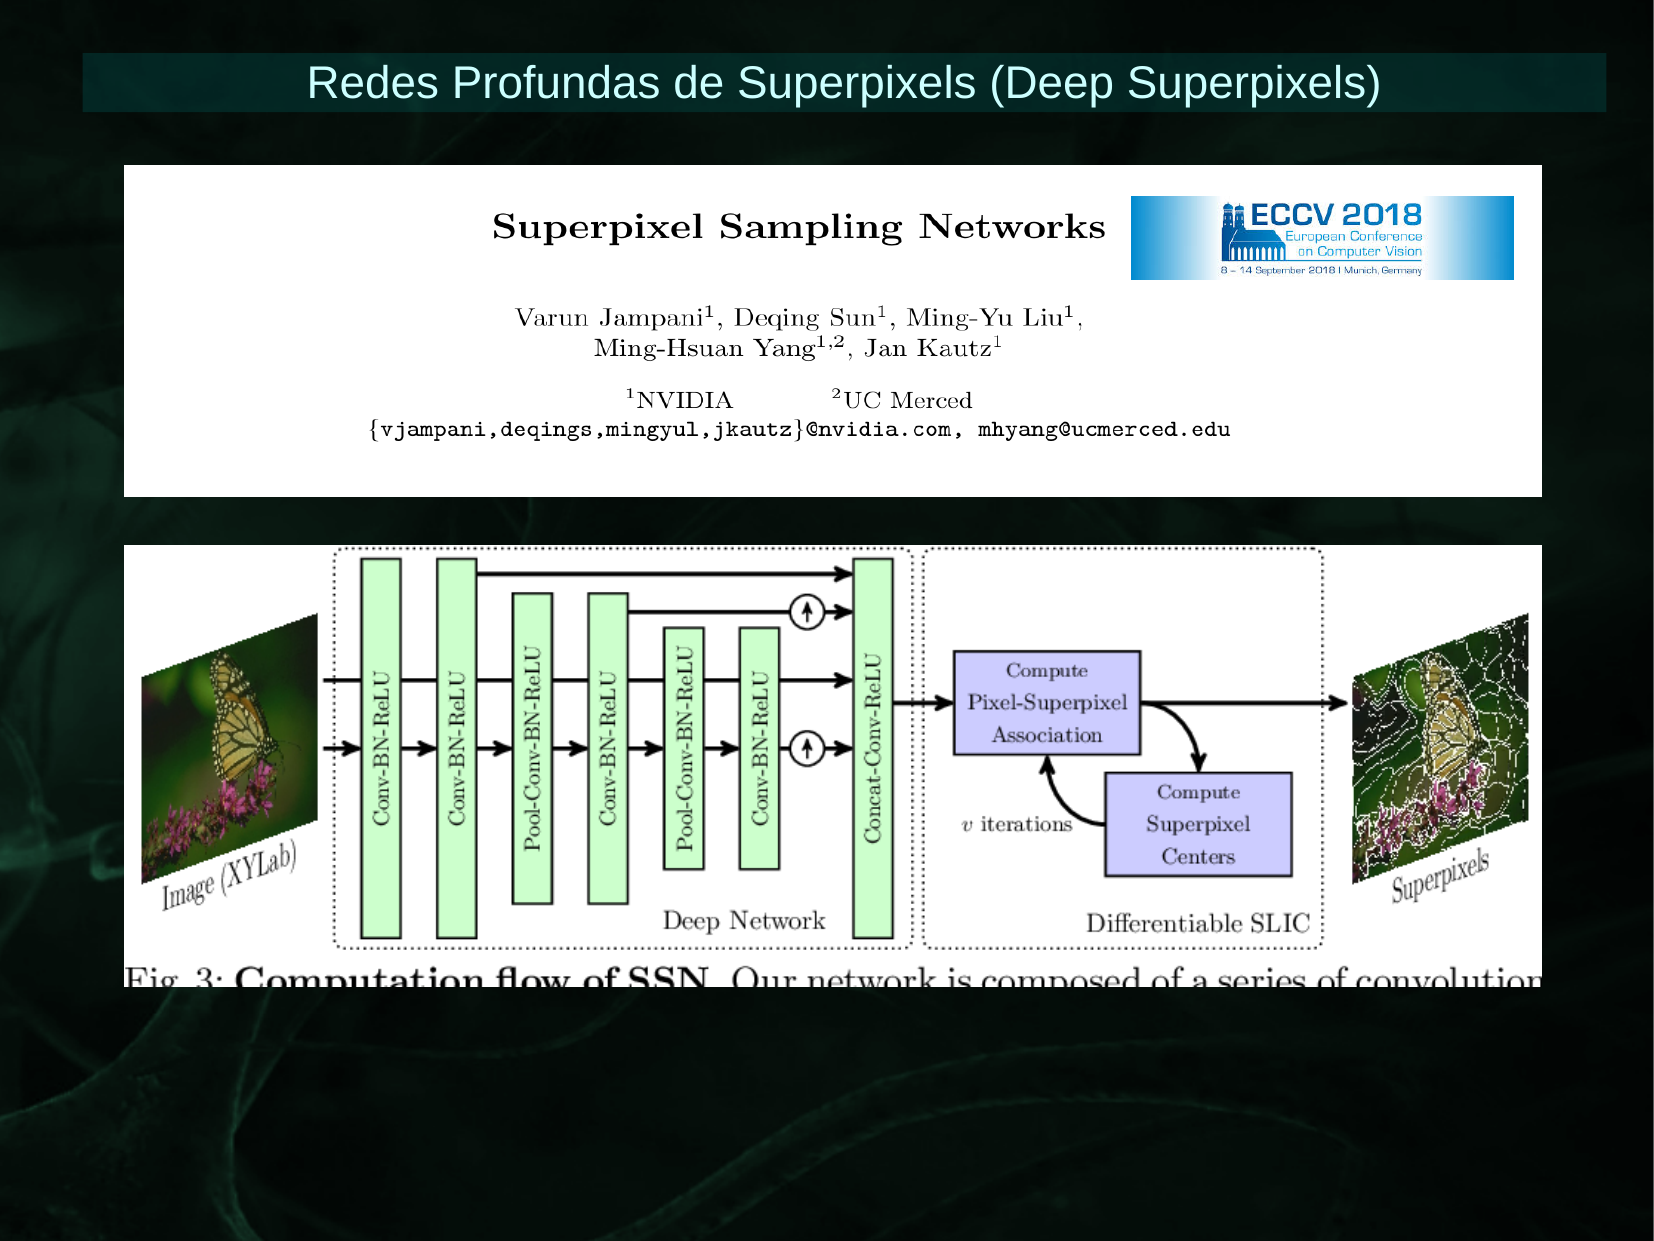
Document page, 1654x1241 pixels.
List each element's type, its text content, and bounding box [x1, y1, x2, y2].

text_box Redes Profundas de Superpixels (Deep Superpixels) [82, 53, 1607, 113]
picture [0, 0, 1654, 1241]
